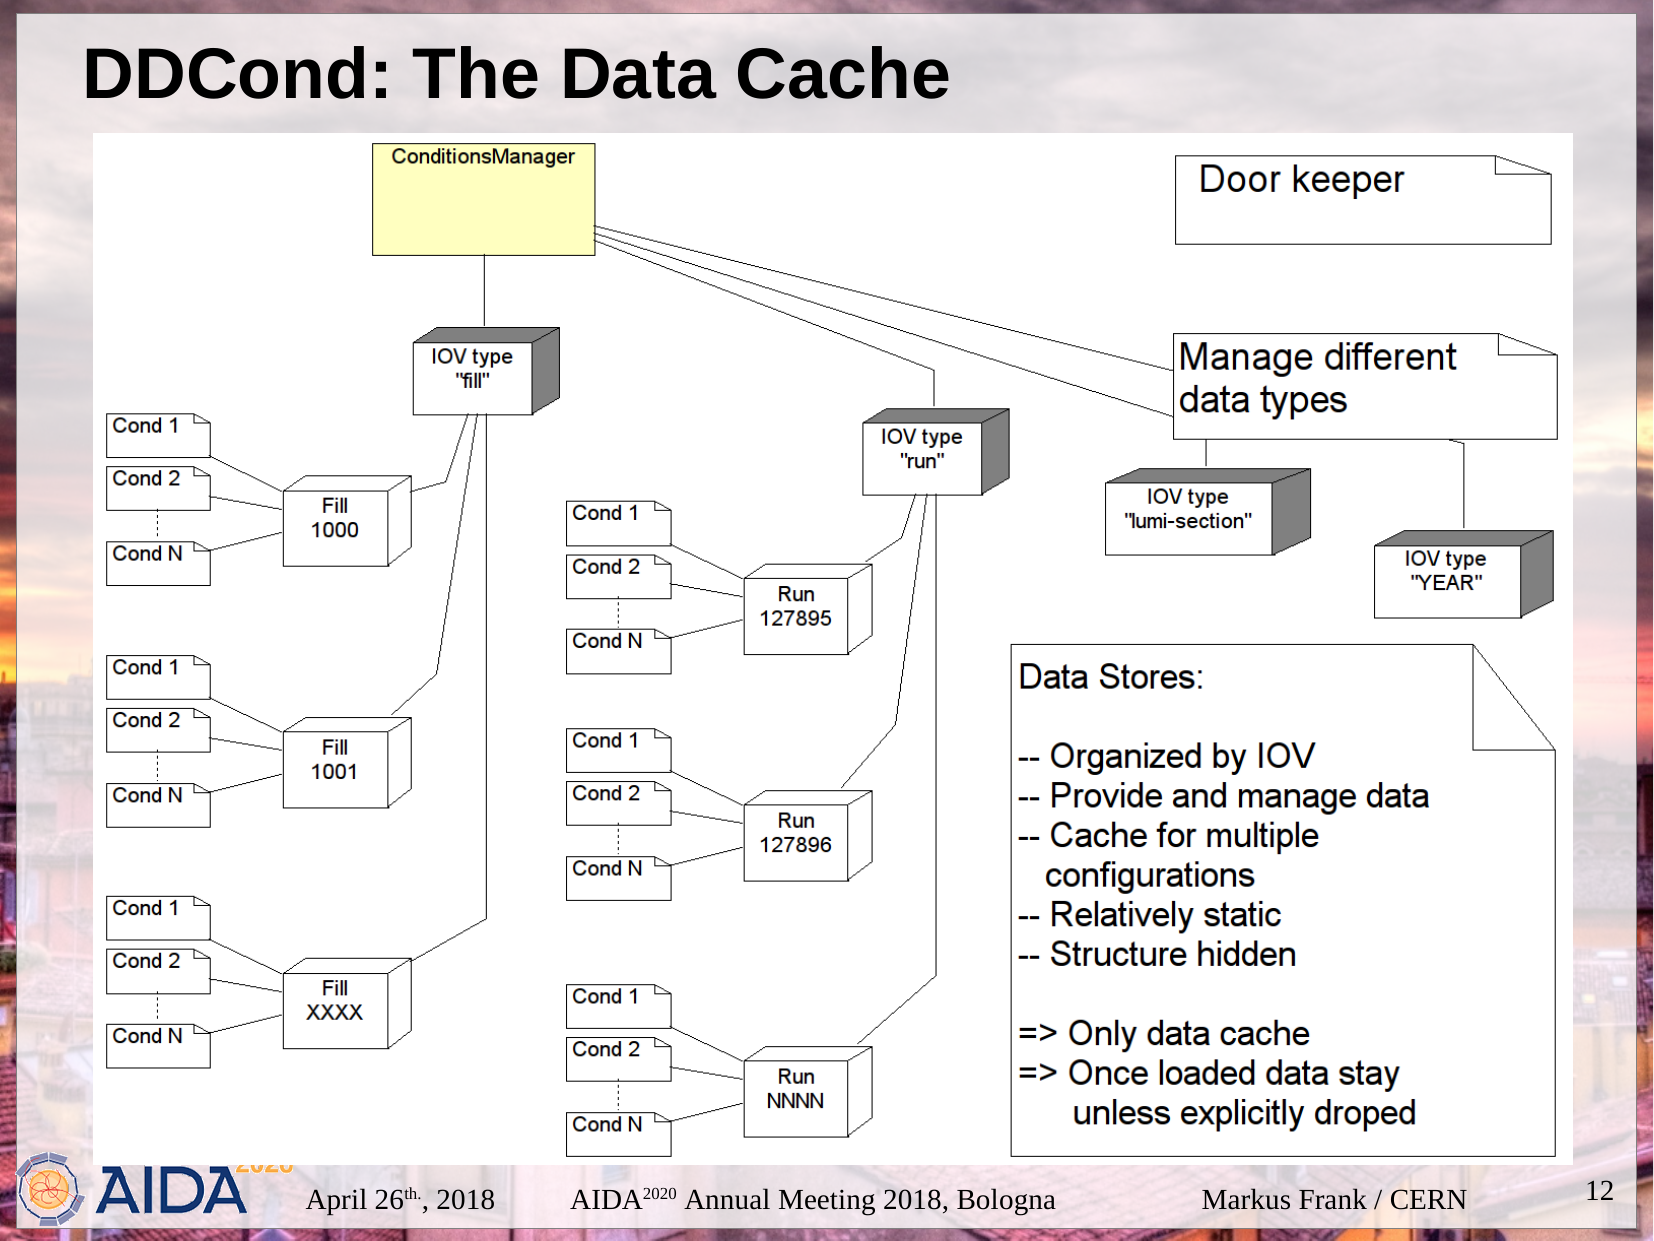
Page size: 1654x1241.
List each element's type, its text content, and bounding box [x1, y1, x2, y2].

title DDCond: The Data Cache [82, 0, 1535, 400]
picture [0, 0, 1654, 1241]
